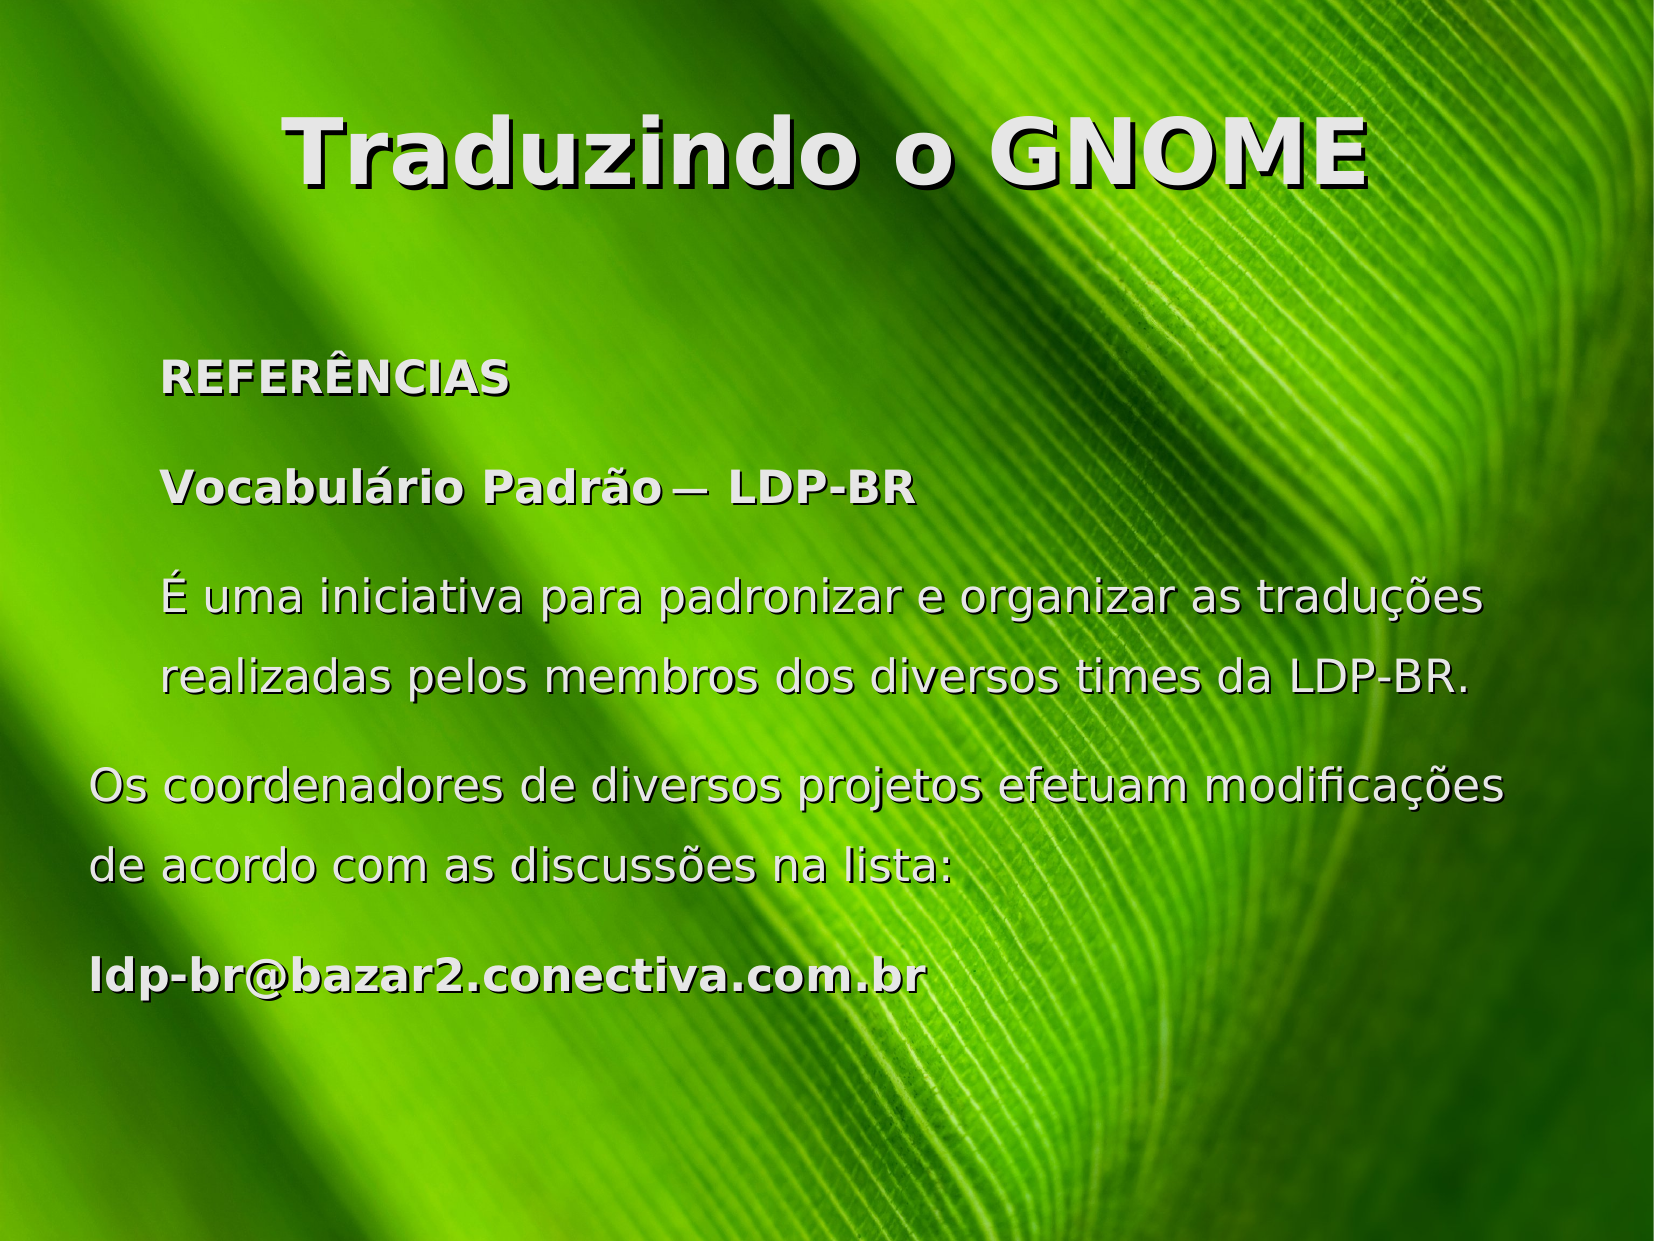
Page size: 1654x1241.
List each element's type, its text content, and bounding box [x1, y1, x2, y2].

list REFERÊNCIAS Vocabulário Padrão ̶ LDP-BR É uma iniciativa para padronizar e organizar as traduções realizadas pelos membros dos diversos times da LDP-BR. Os coordenadores de diversos projetos efetuam modificações de acordo com as discussões na lista: ldp-br@bazar2.conectiva.com.br [88, 324, 1571, 1157]
picture [0, 0, 1654, 1241]
title Traduzindo o GNOME [82, 49, 1571, 257]
